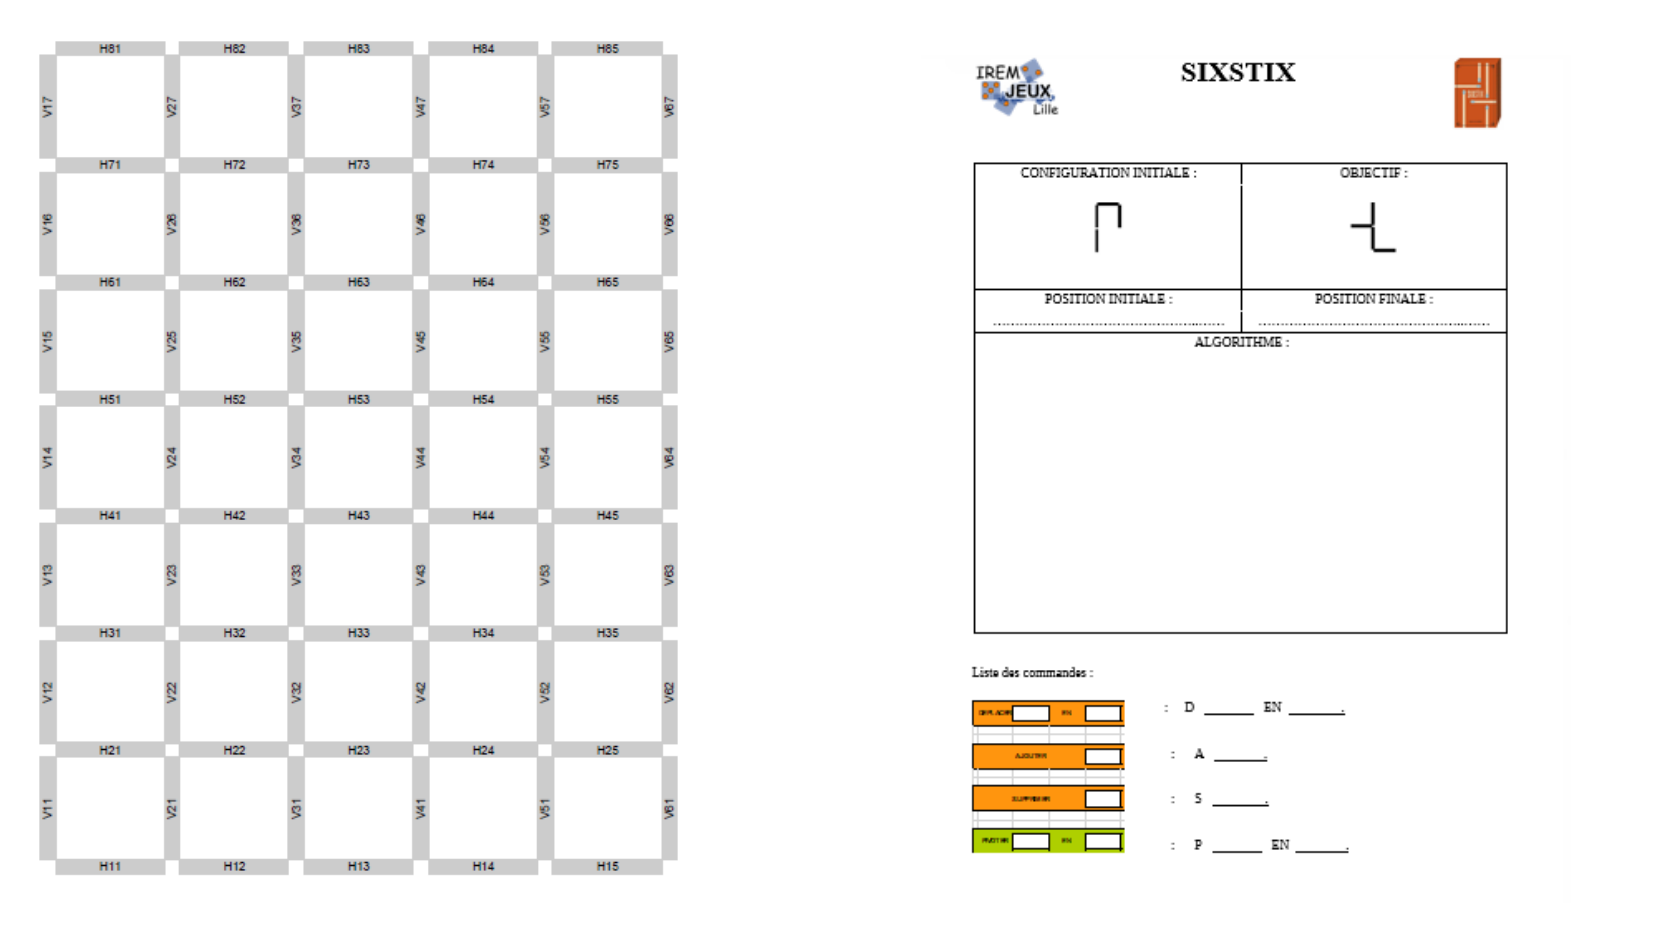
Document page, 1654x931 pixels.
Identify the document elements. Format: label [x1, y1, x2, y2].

picture [921, 55, 1571, 903]
picture [35, 13, 686, 899]
